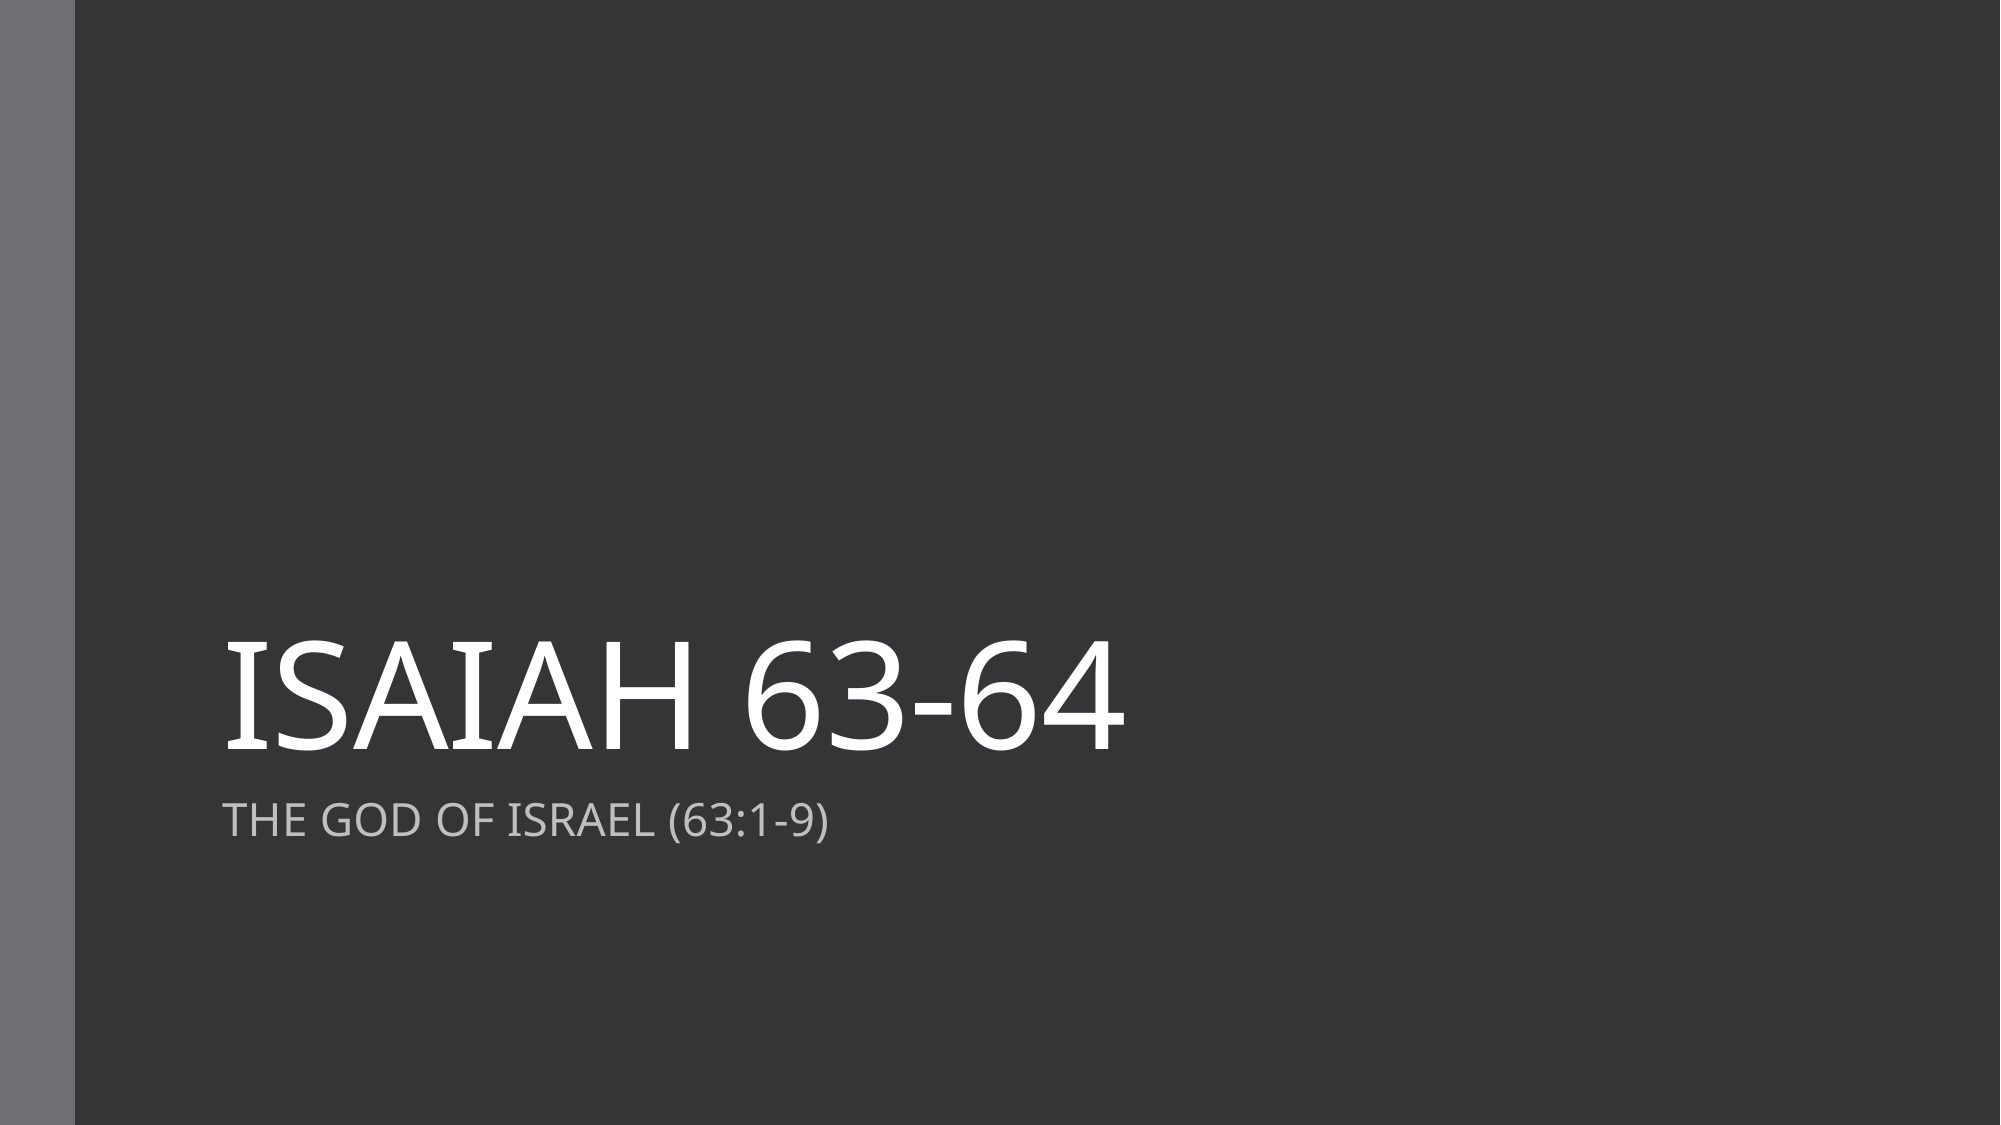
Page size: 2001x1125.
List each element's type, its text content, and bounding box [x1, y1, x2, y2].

subtitle THE GOD OF ISRAEL (63:1-9) [206, 787, 1752, 1066]
title ISAIAH 63-64 [206, 124, 1752, 787]
